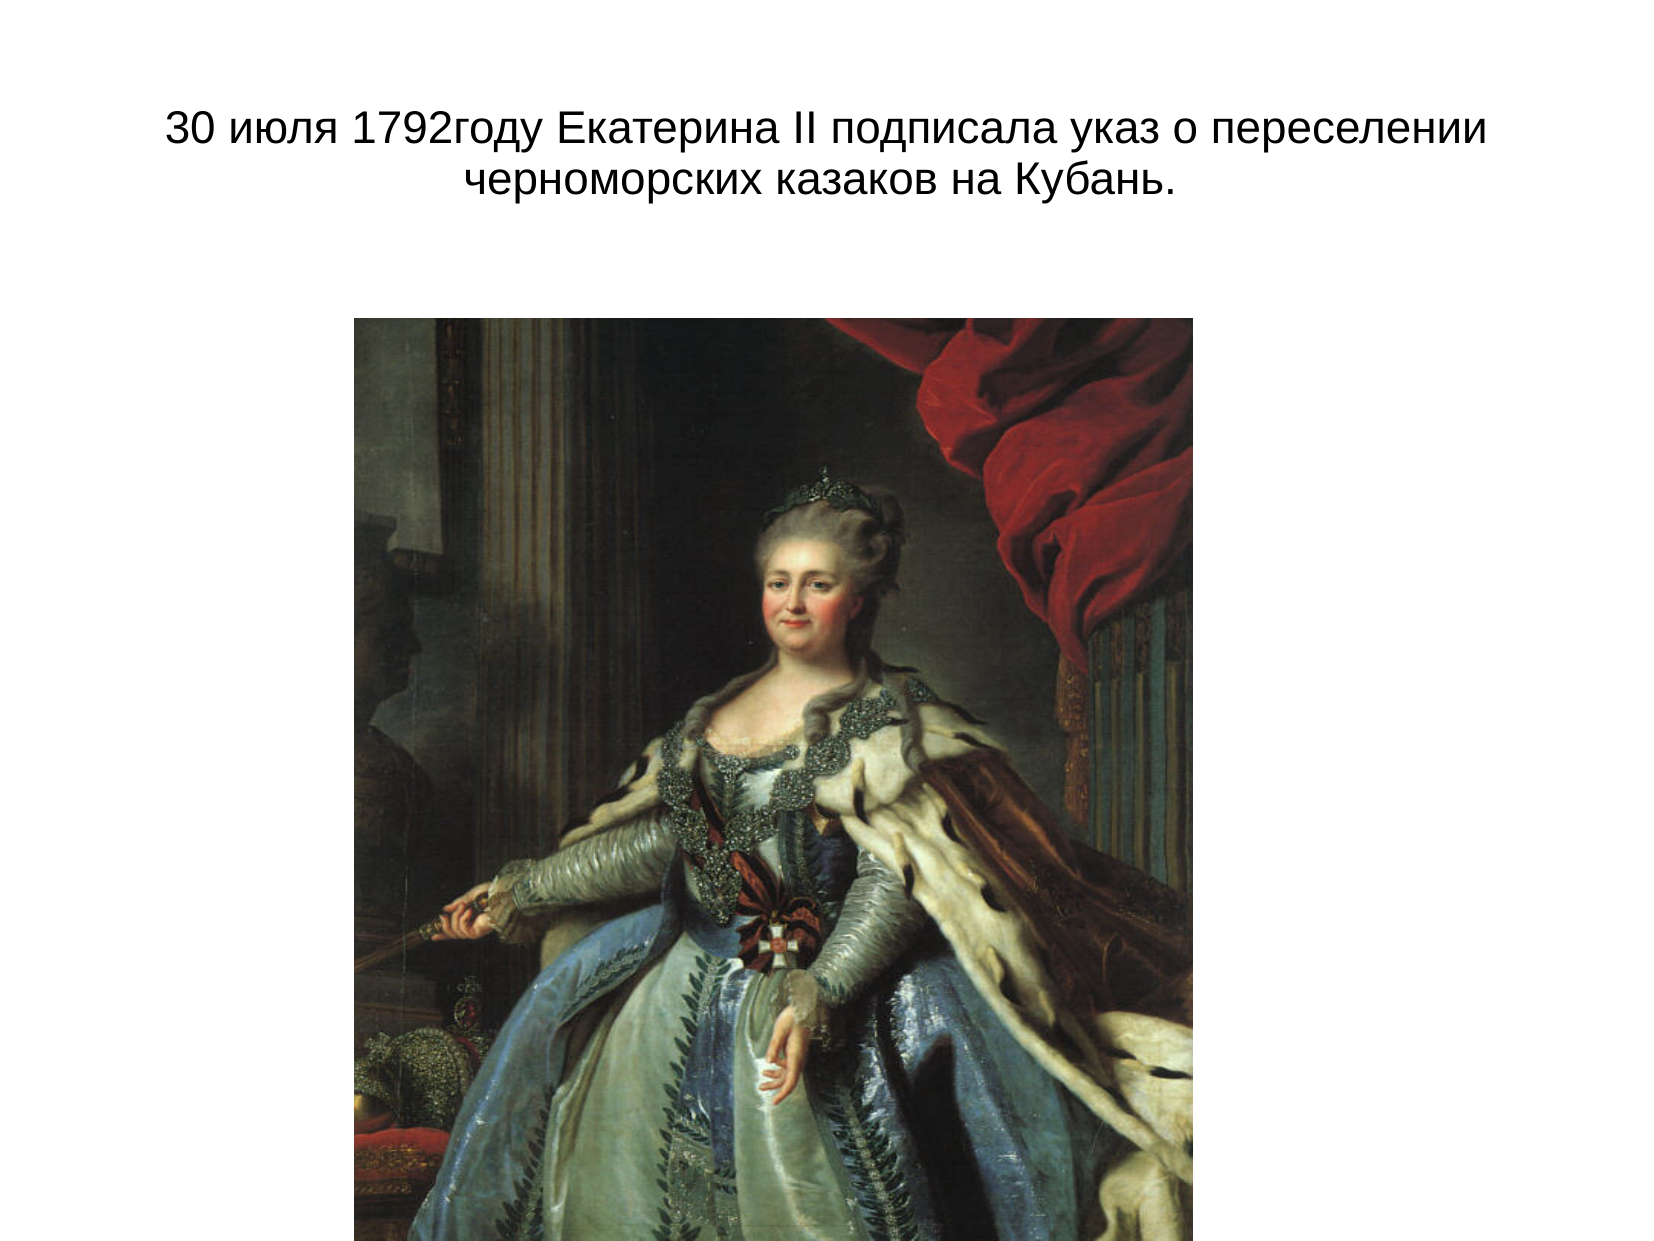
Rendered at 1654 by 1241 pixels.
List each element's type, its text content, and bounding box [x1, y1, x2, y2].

title 30 июля 1792году Екатерина II подписала указ о переселении черноморских казаков на Кубань. [82, 49, 1571, 257]
picture [354, 318, 1193, 1241]
